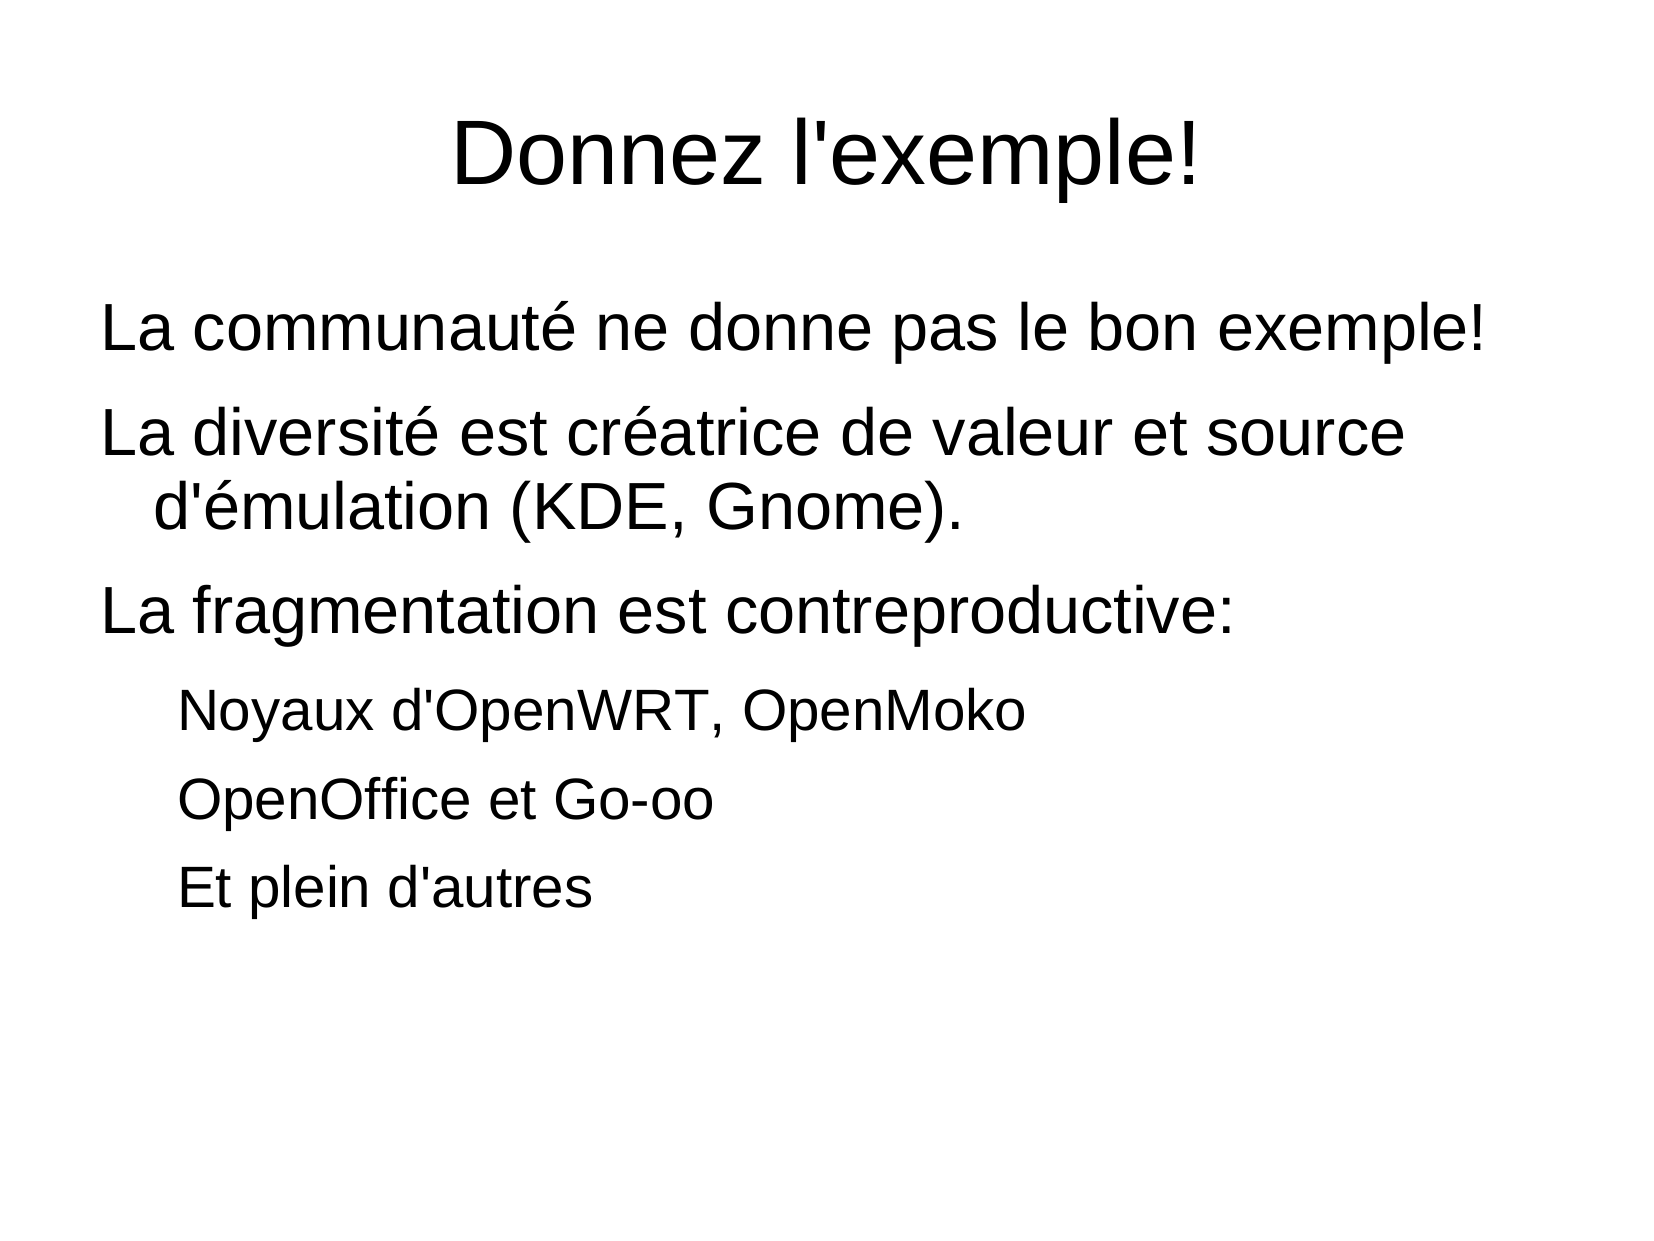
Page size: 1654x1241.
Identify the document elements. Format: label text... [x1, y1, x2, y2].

list La communauté ne donne pas le bon exemple! La diversité est créatrice de valeur et source d'émulation (KDE, Gnome). La fragmentation est contreproductive: Noyaux d'OpenWRT, OpenMoko OpenOffice et Go-oo Et plein d'autres [82, 290, 1571, 1109]
title Donnez l'exemple! [82, 49, 1571, 257]
